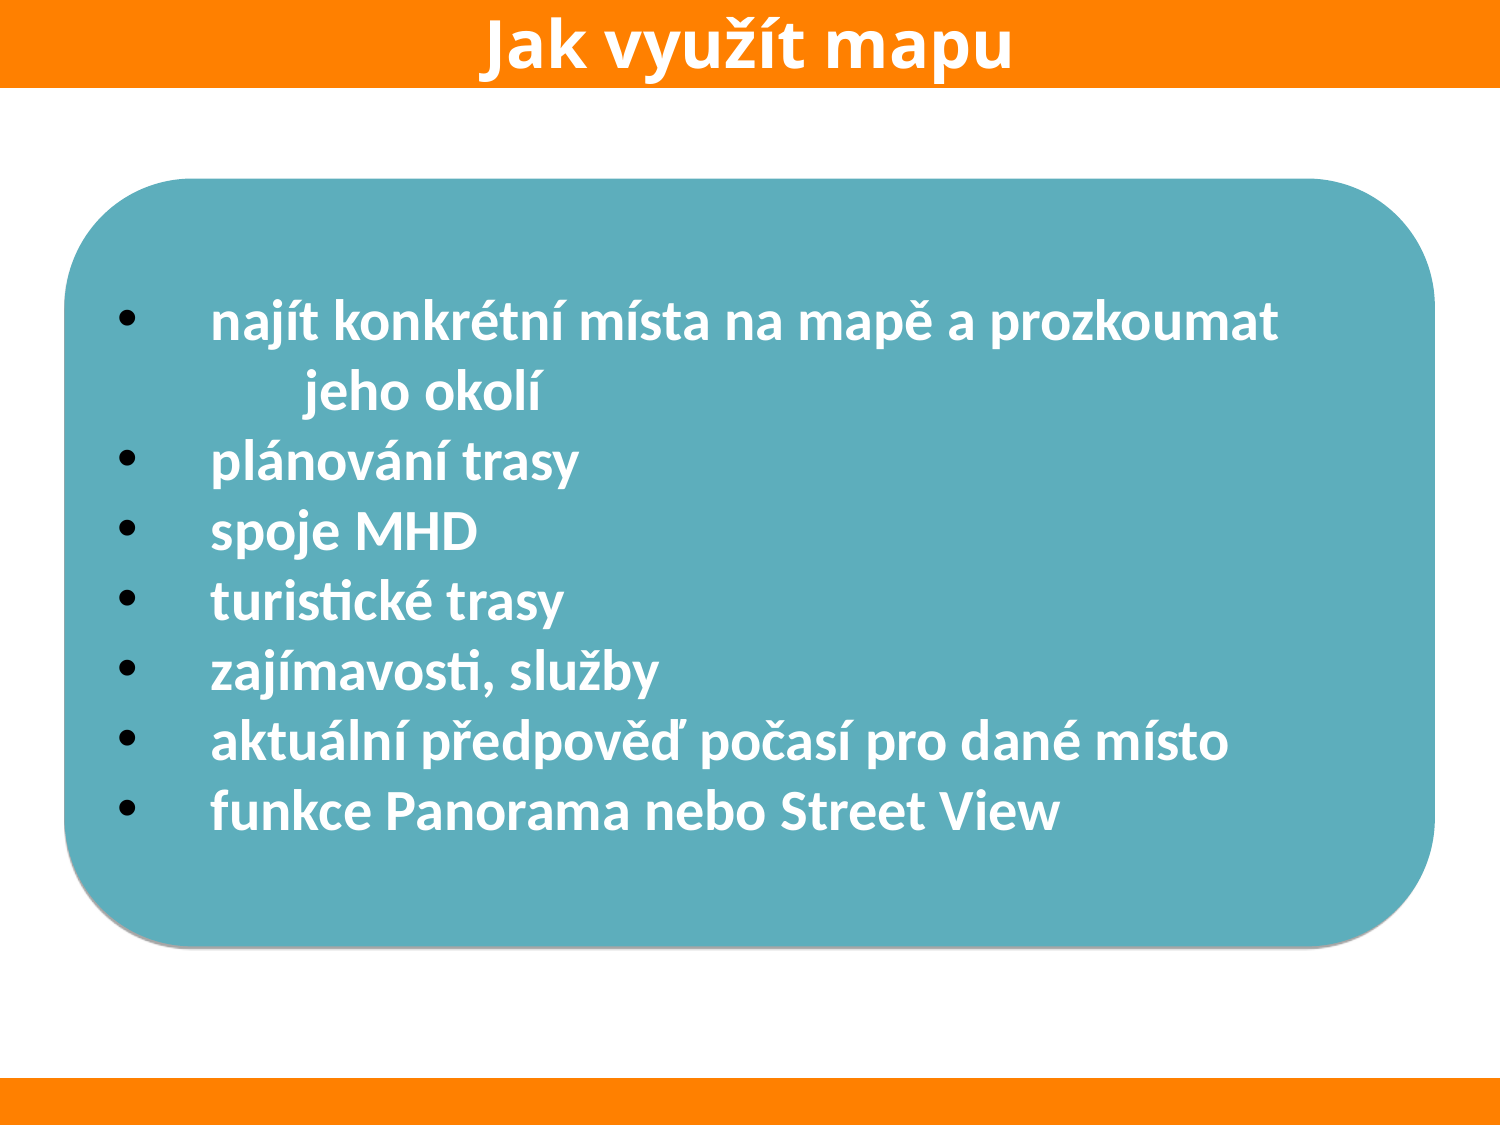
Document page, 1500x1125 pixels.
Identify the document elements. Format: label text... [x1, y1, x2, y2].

text_box najít konkrétní místa na mapě a prozkoumat jeho okolí plánování trasy spoje MHD turistické trasy zajímavosti, služby aktuální předpověď počasí pro dané místo funkce Panorama nebo Street View [64, 178, 1435, 947]
text_box Jak využít mapu [0, 0, 1500, 88]
text_box [0, 1078, 1500, 1125]
